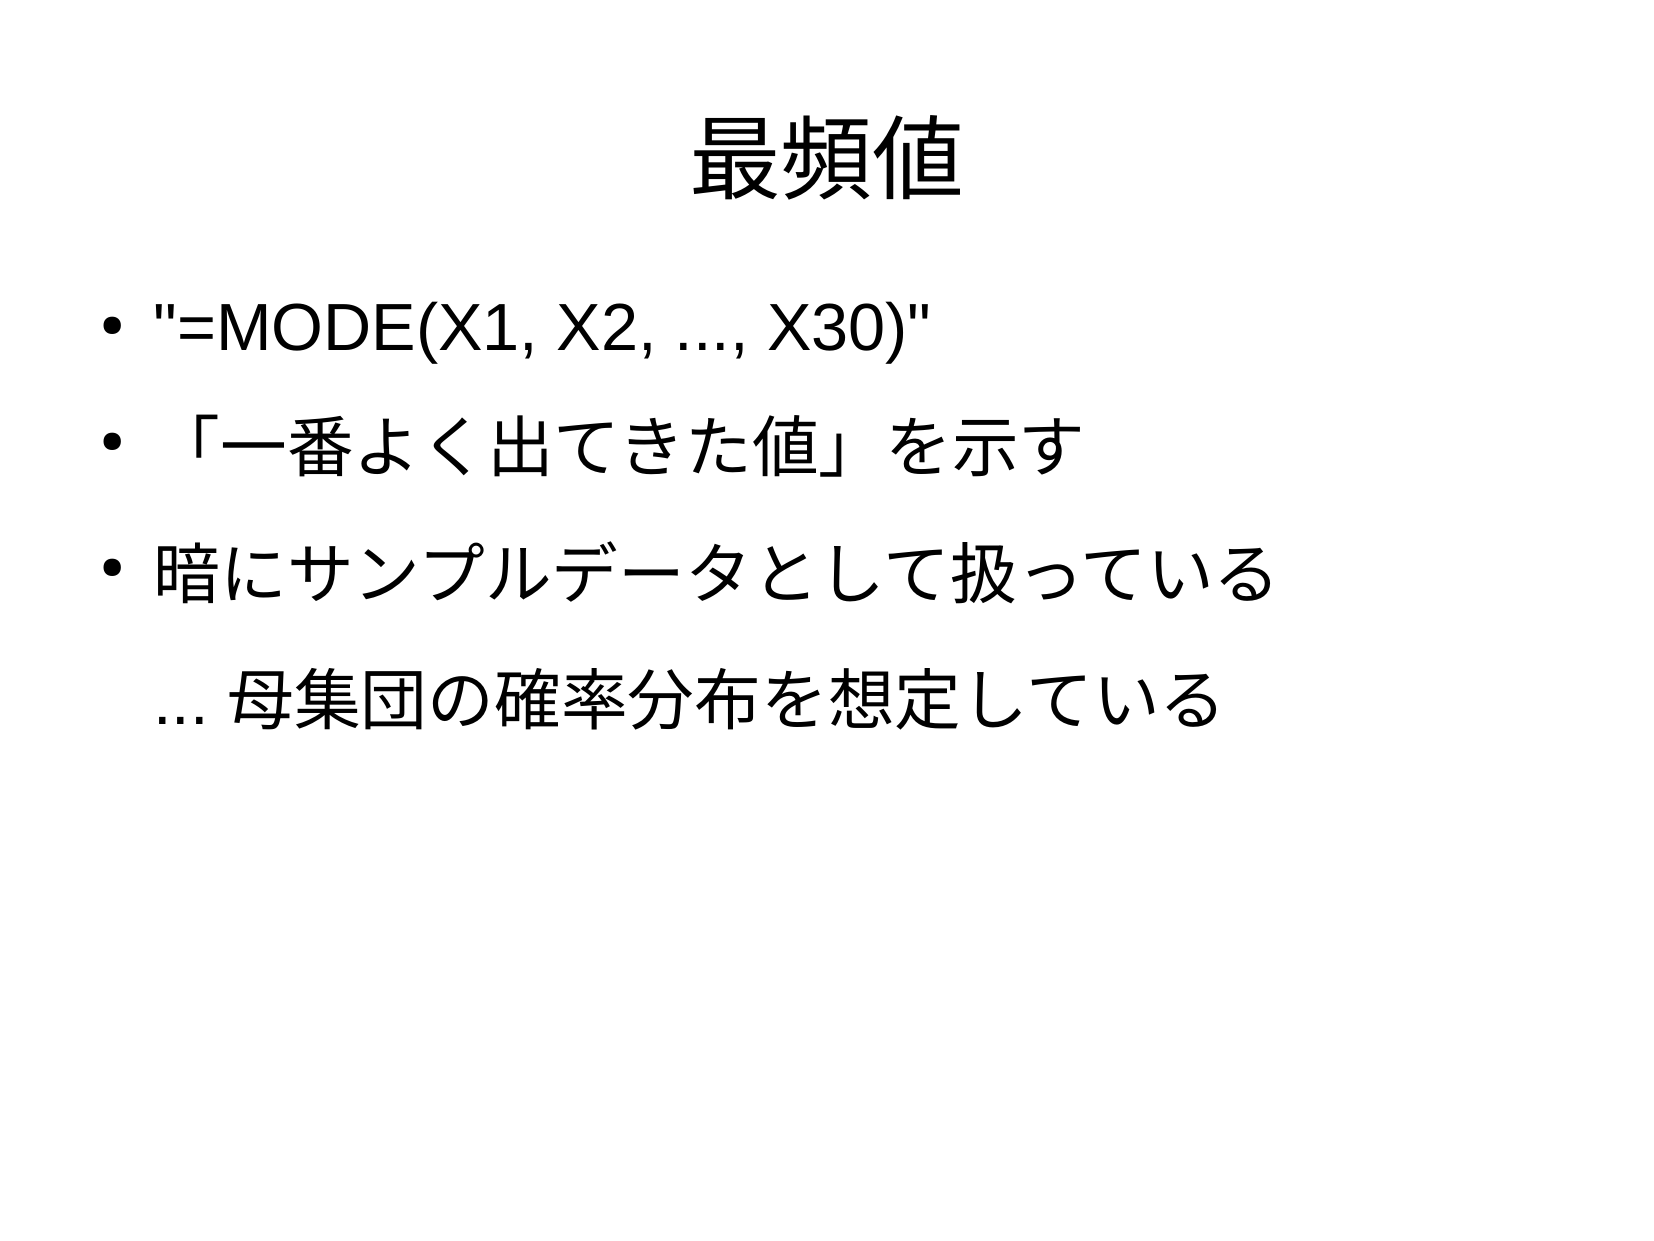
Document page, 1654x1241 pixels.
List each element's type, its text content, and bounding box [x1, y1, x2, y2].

list "=MODE(X1, X2, ..., X30)" 「一番よく出てきた値」を示す 暗にサンプルデータとして扱っている ... 母集団の確率分布を想定している [82, 290, 1571, 1010]
title 最頻値 [82, 49, 1571, 257]
